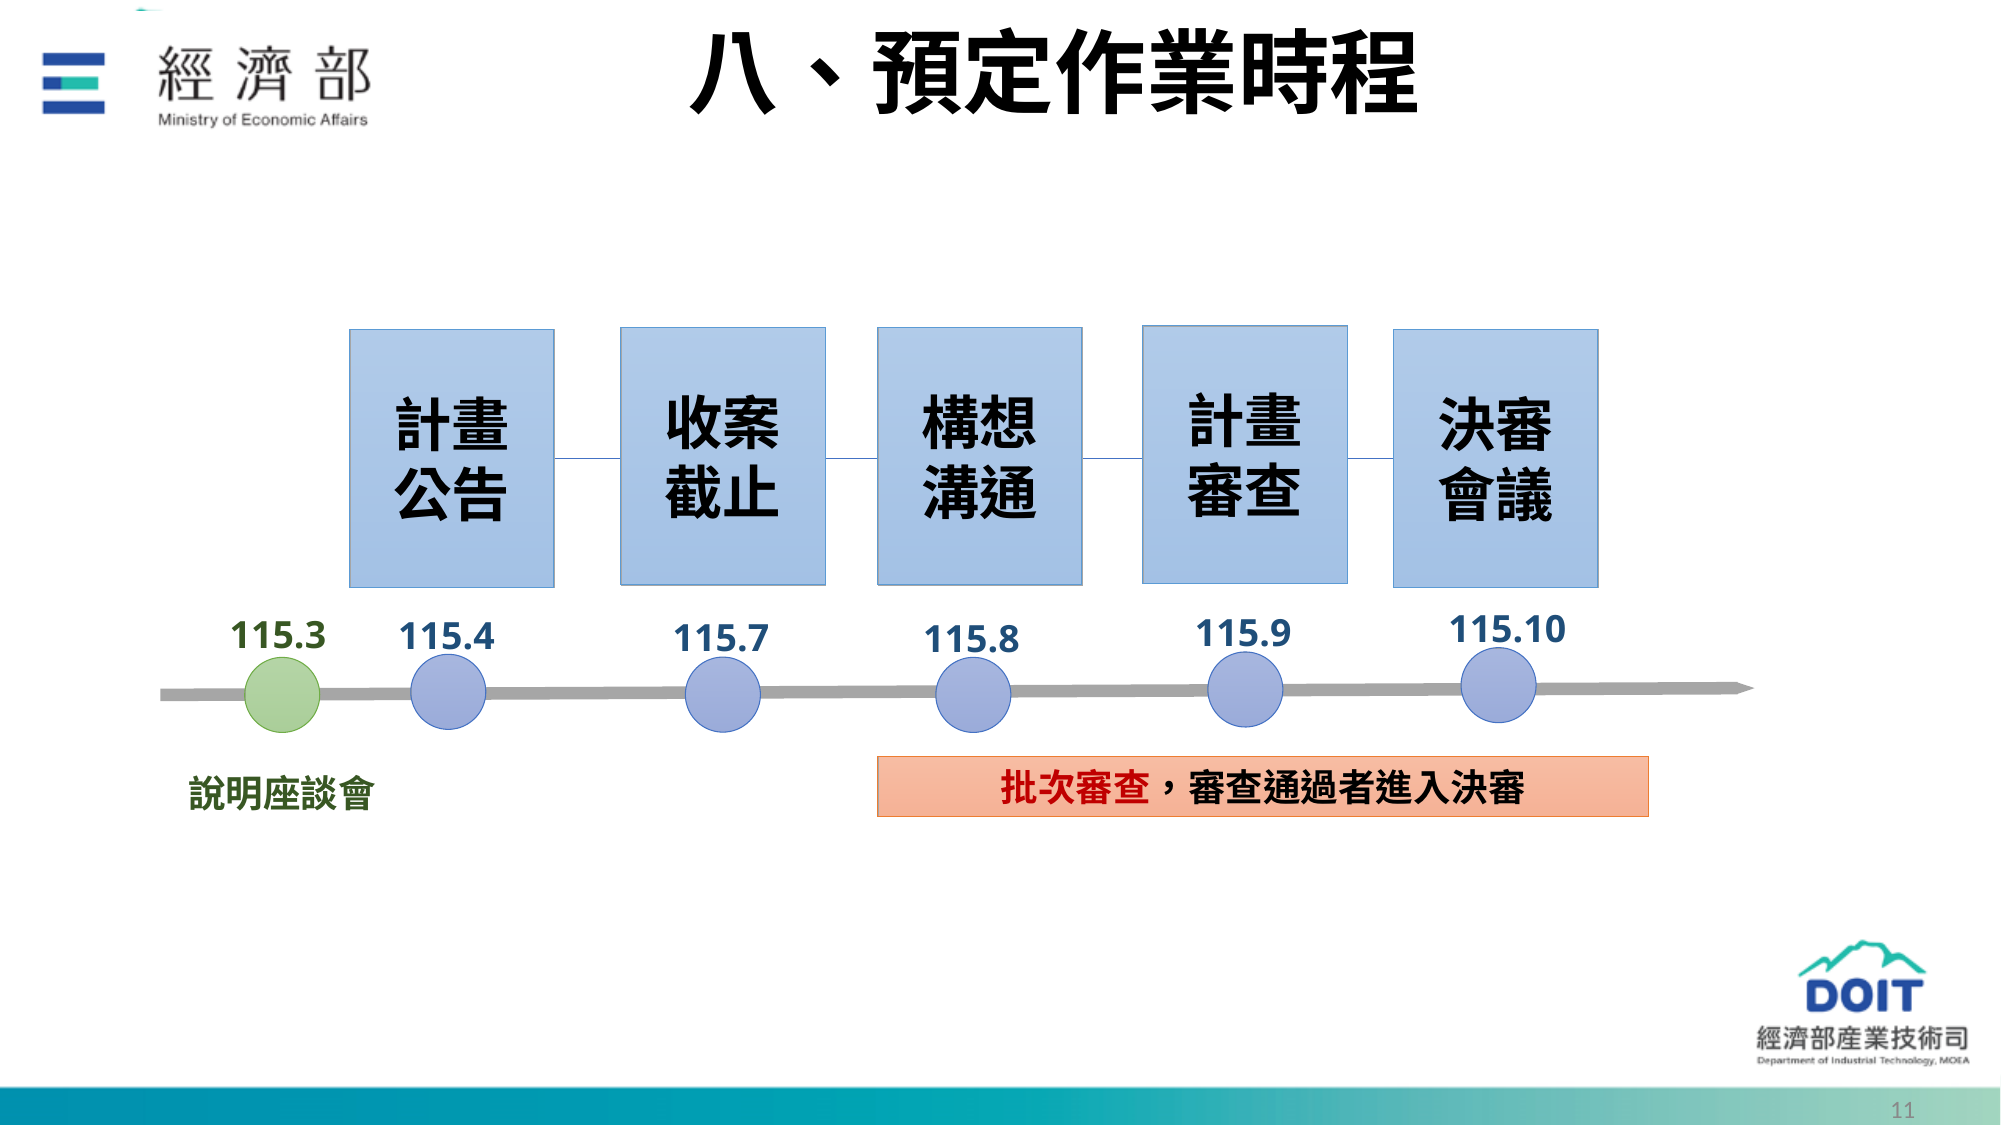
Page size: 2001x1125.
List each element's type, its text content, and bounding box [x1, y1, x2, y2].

text_box [247, 710, 317, 733]
text_box 收案 截止 [621, 327, 825, 585]
text_box [1207, 651, 1283, 727]
text_box [685, 657, 761, 733]
text_box [1461, 647, 1537, 723]
text_box 批次審查，審查通過者進入決審 [877, 756, 1649, 817]
text_box [410, 665, 486, 730]
text_box 115.7 [657, 606, 789, 668]
text_box 計畫 審查 [1143, 326, 1347, 583]
text_box 115.4 [383, 604, 514, 665]
title 八、預定作業時程 [109, 0, 2000, 155]
text_box 115.8 [908, 607, 1039, 668]
text_box 115.9 [1180, 601, 1311, 663]
text_box 115.3 [214, 603, 345, 710]
text_box 說明座談會 [173, 762, 393, 823]
text_box 決審 會議 [1393, 330, 1598, 587]
text_box 構想 溝通 [878, 327, 1082, 585]
text_box 115.10 [1433, 597, 1587, 659]
text_box [935, 657, 1011, 733]
text_box 計畫 公告 [350, 330, 554, 587]
